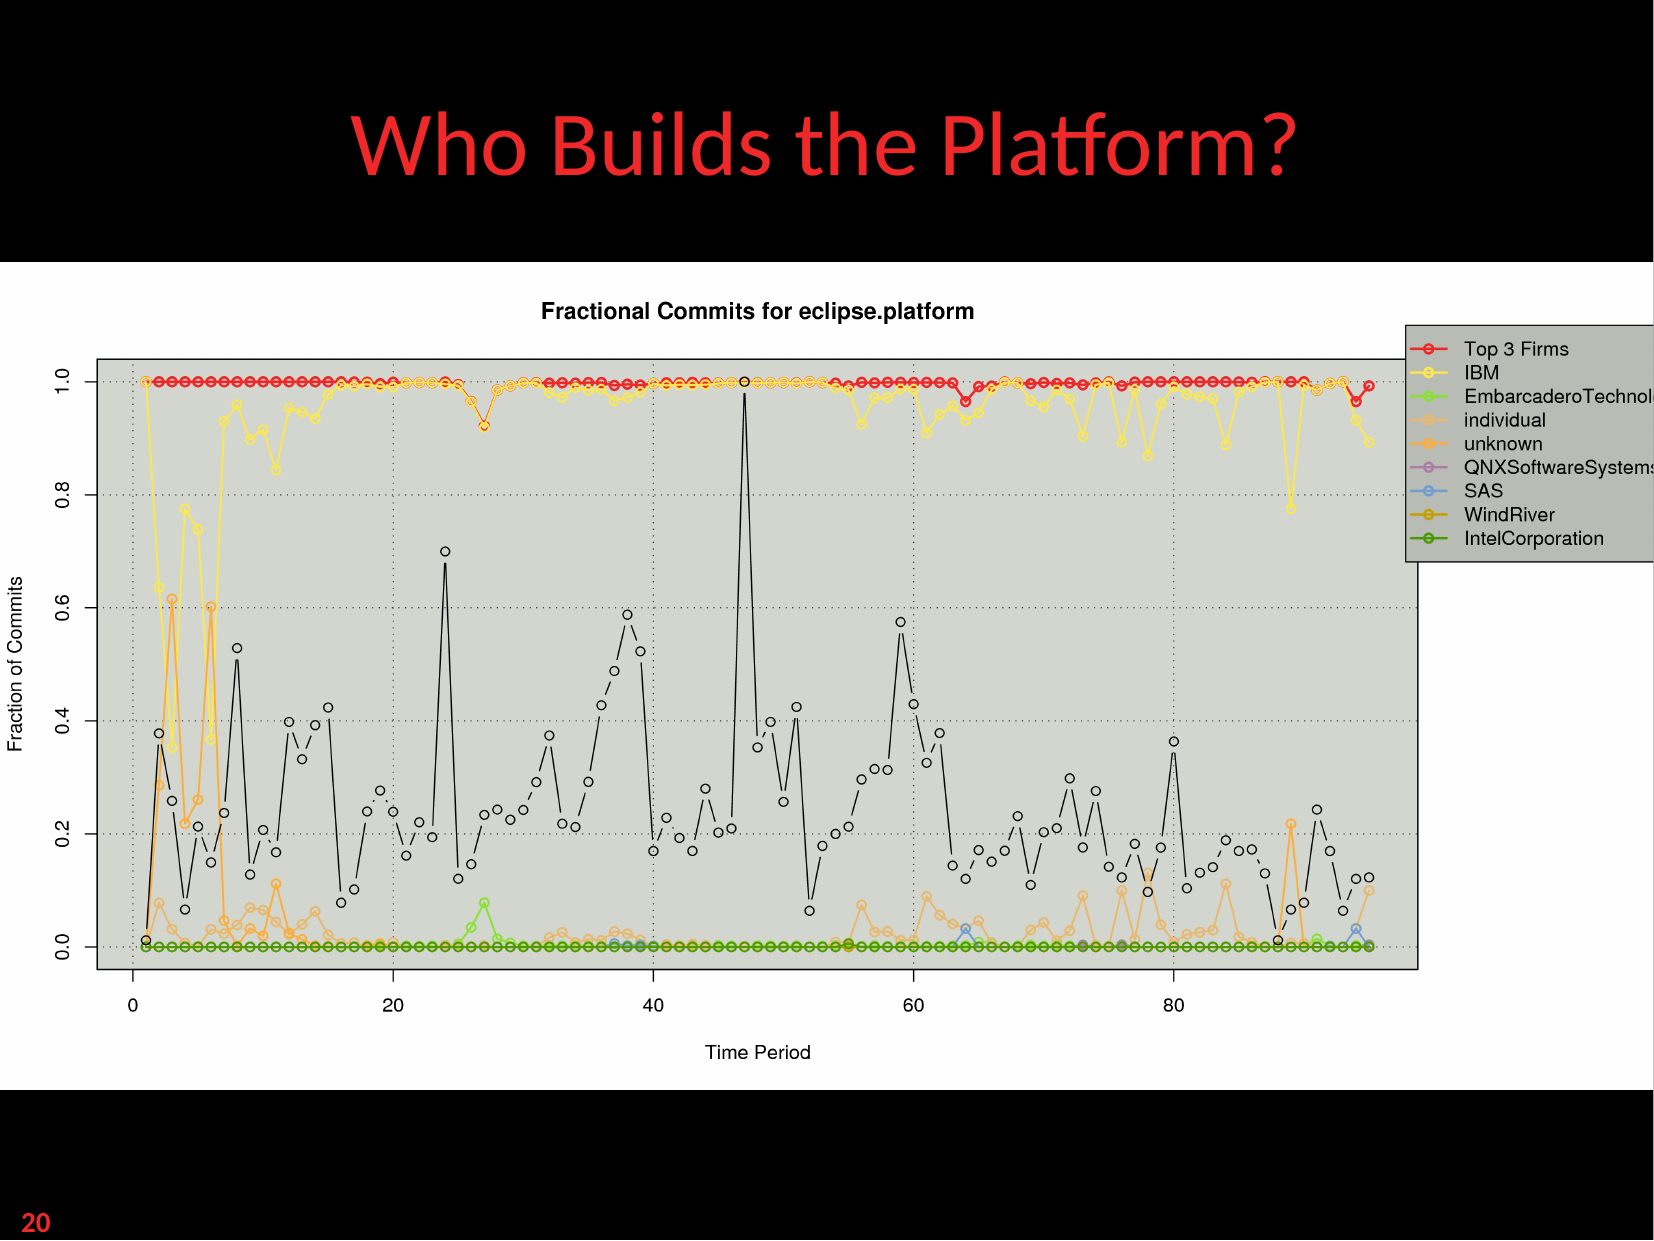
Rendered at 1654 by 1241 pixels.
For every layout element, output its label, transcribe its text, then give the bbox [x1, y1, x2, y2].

title Who Builds the Platform? [82, 56, 1571, 250]
picture [0, 262, 1654, 1090]
